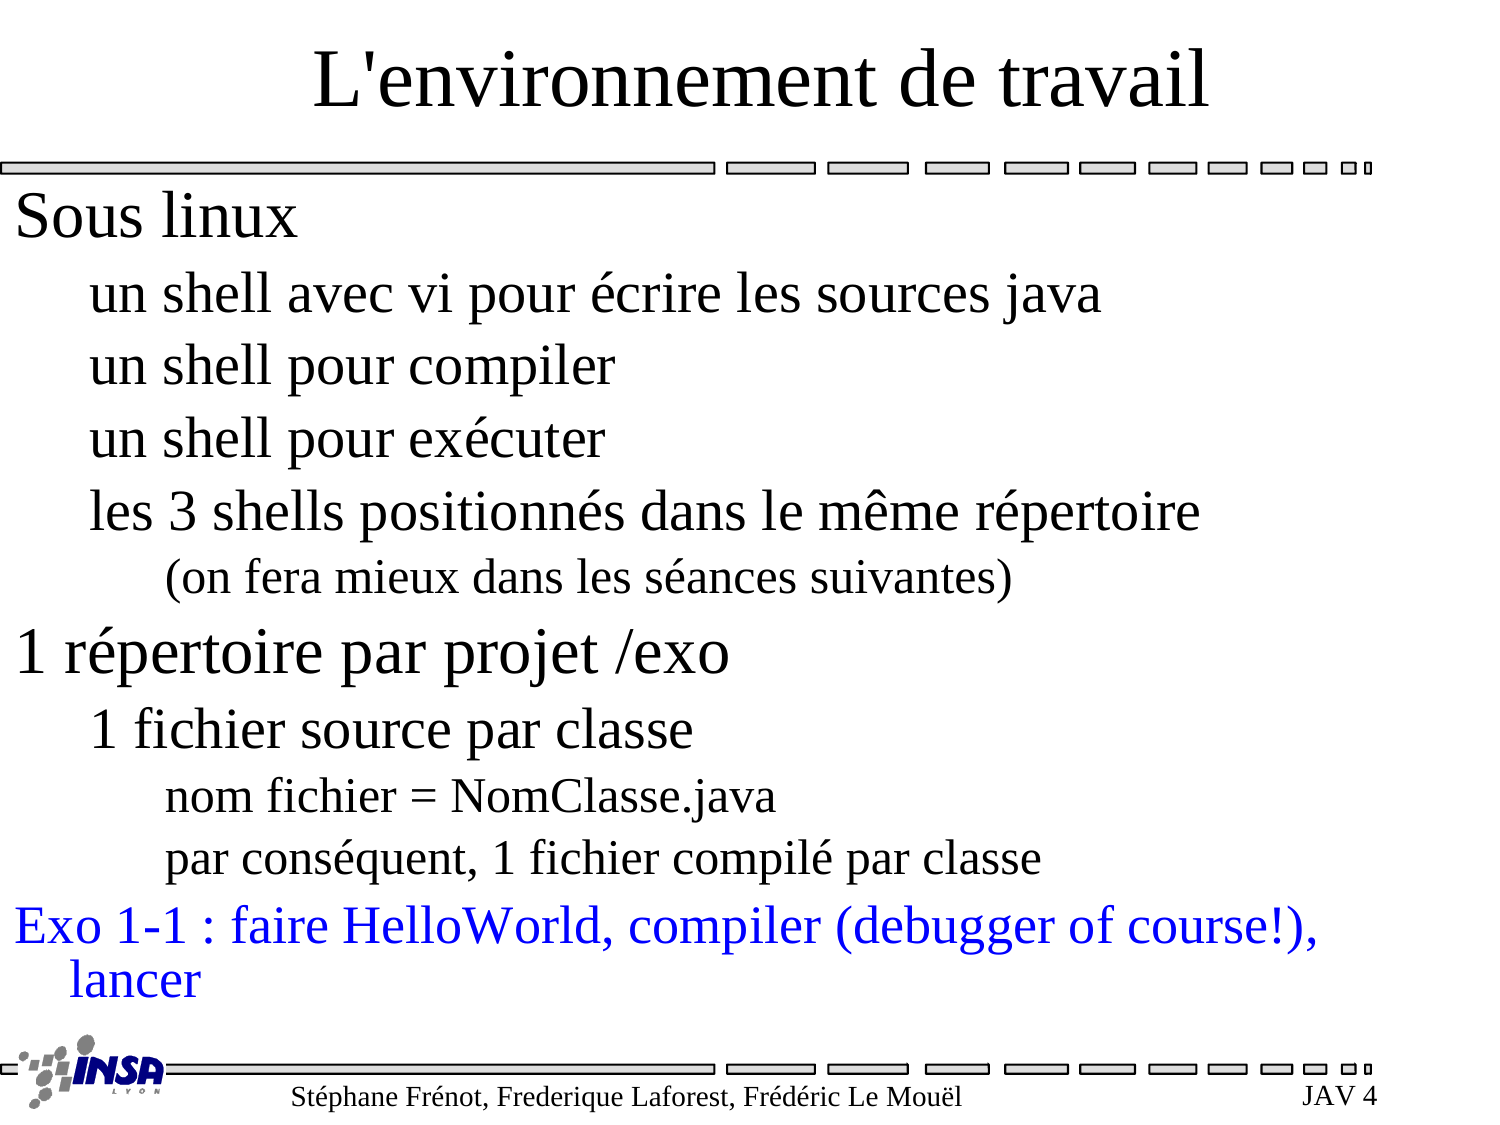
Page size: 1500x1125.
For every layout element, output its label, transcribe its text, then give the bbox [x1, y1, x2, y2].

title L'environnement de travail [125, 0, 1400, 162]
list Sous linux un shell avec vi pour écrire les sources java un shell pour compiler un shell pour exécuter les 3 shells positionnés dans le même répertoire (on fera mieux dans les séances suivantes) 1 répertoire par projet /exo 1 fichier source par classe nom fichier = NomClasse.java par conséquent, 1 fichier compilé par classe Exo 1-1 : faire HelloWorld, compiler (debugger of course!), lancer [0, 174, 1455, 1105]
